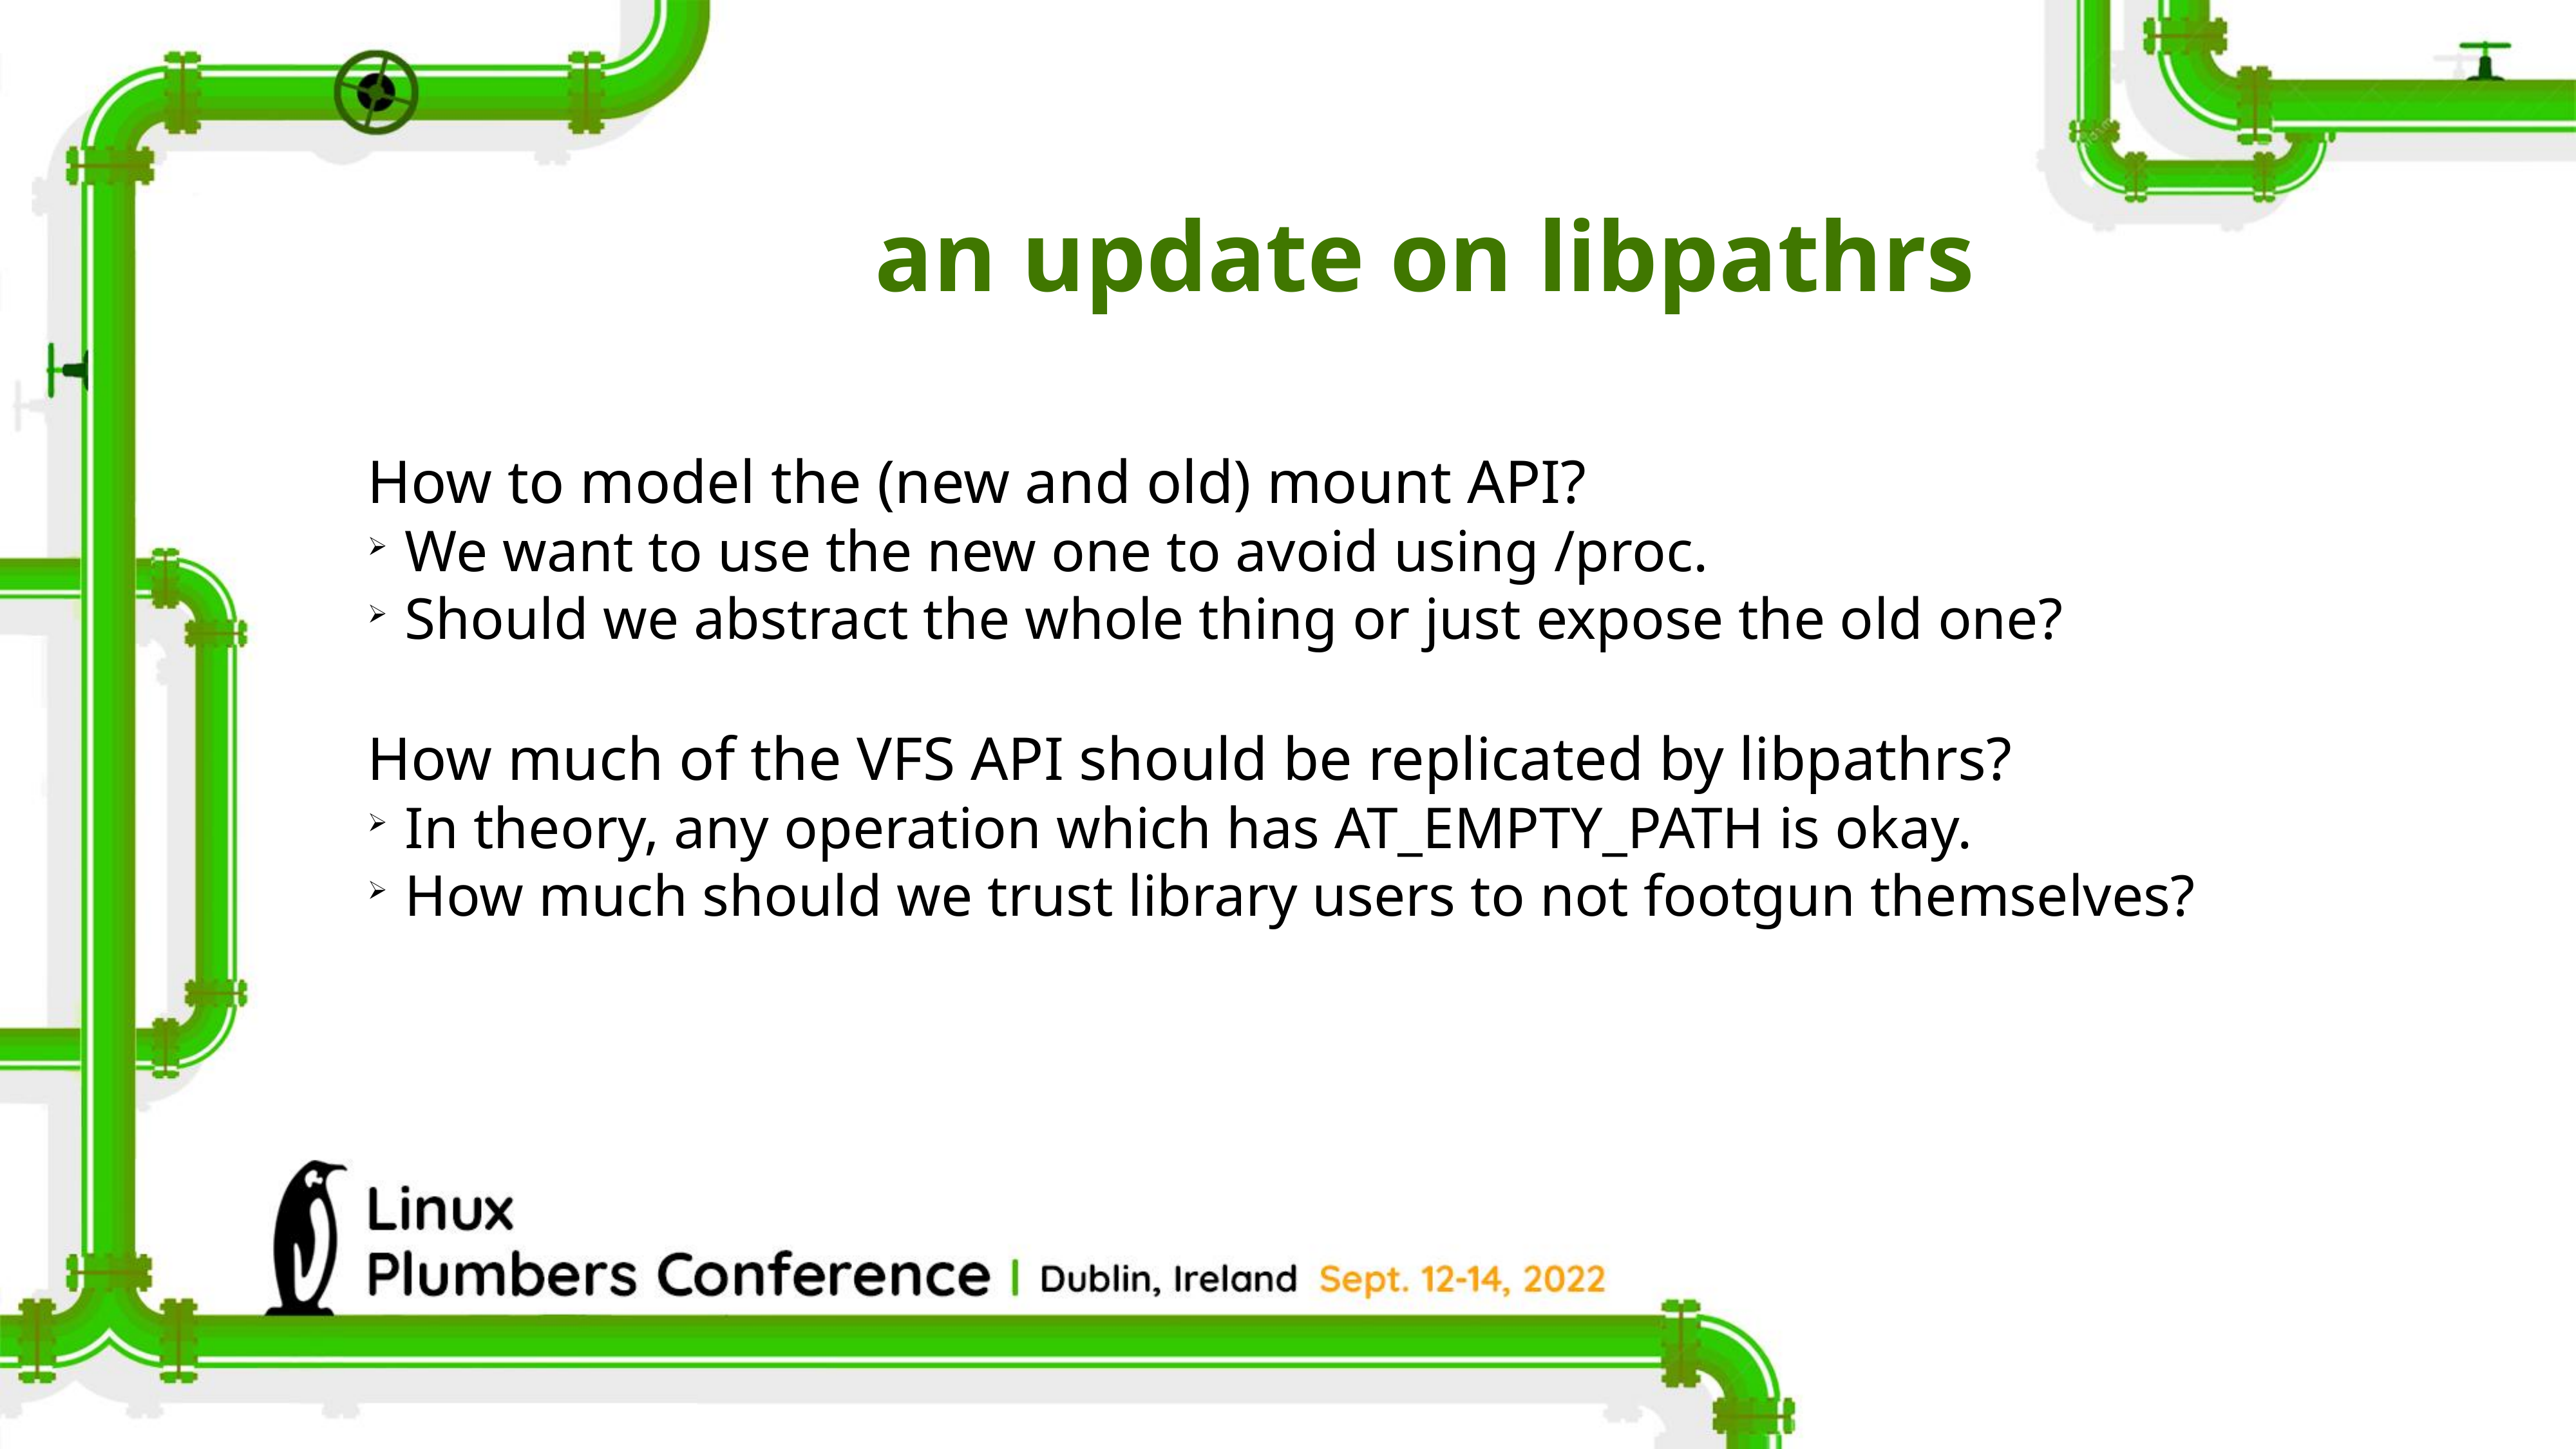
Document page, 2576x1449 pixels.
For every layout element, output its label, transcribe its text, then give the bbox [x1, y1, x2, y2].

text_box an update on libpathrs [362, 189, 2488, 464]
picture [0, 0, 2576, 1449]
text_box How to model the (new and old) mount API? We want to use the new one to avoid using /proc. Should we abstract the whole thing or just expose the old one? How much of the VFS API should be replicated by libpathrs? In theory, any operation which has AT_EMPTY_PATH is okay. How much should we trust library users to not footgun themselves? [362, 464, 2316, 933]
